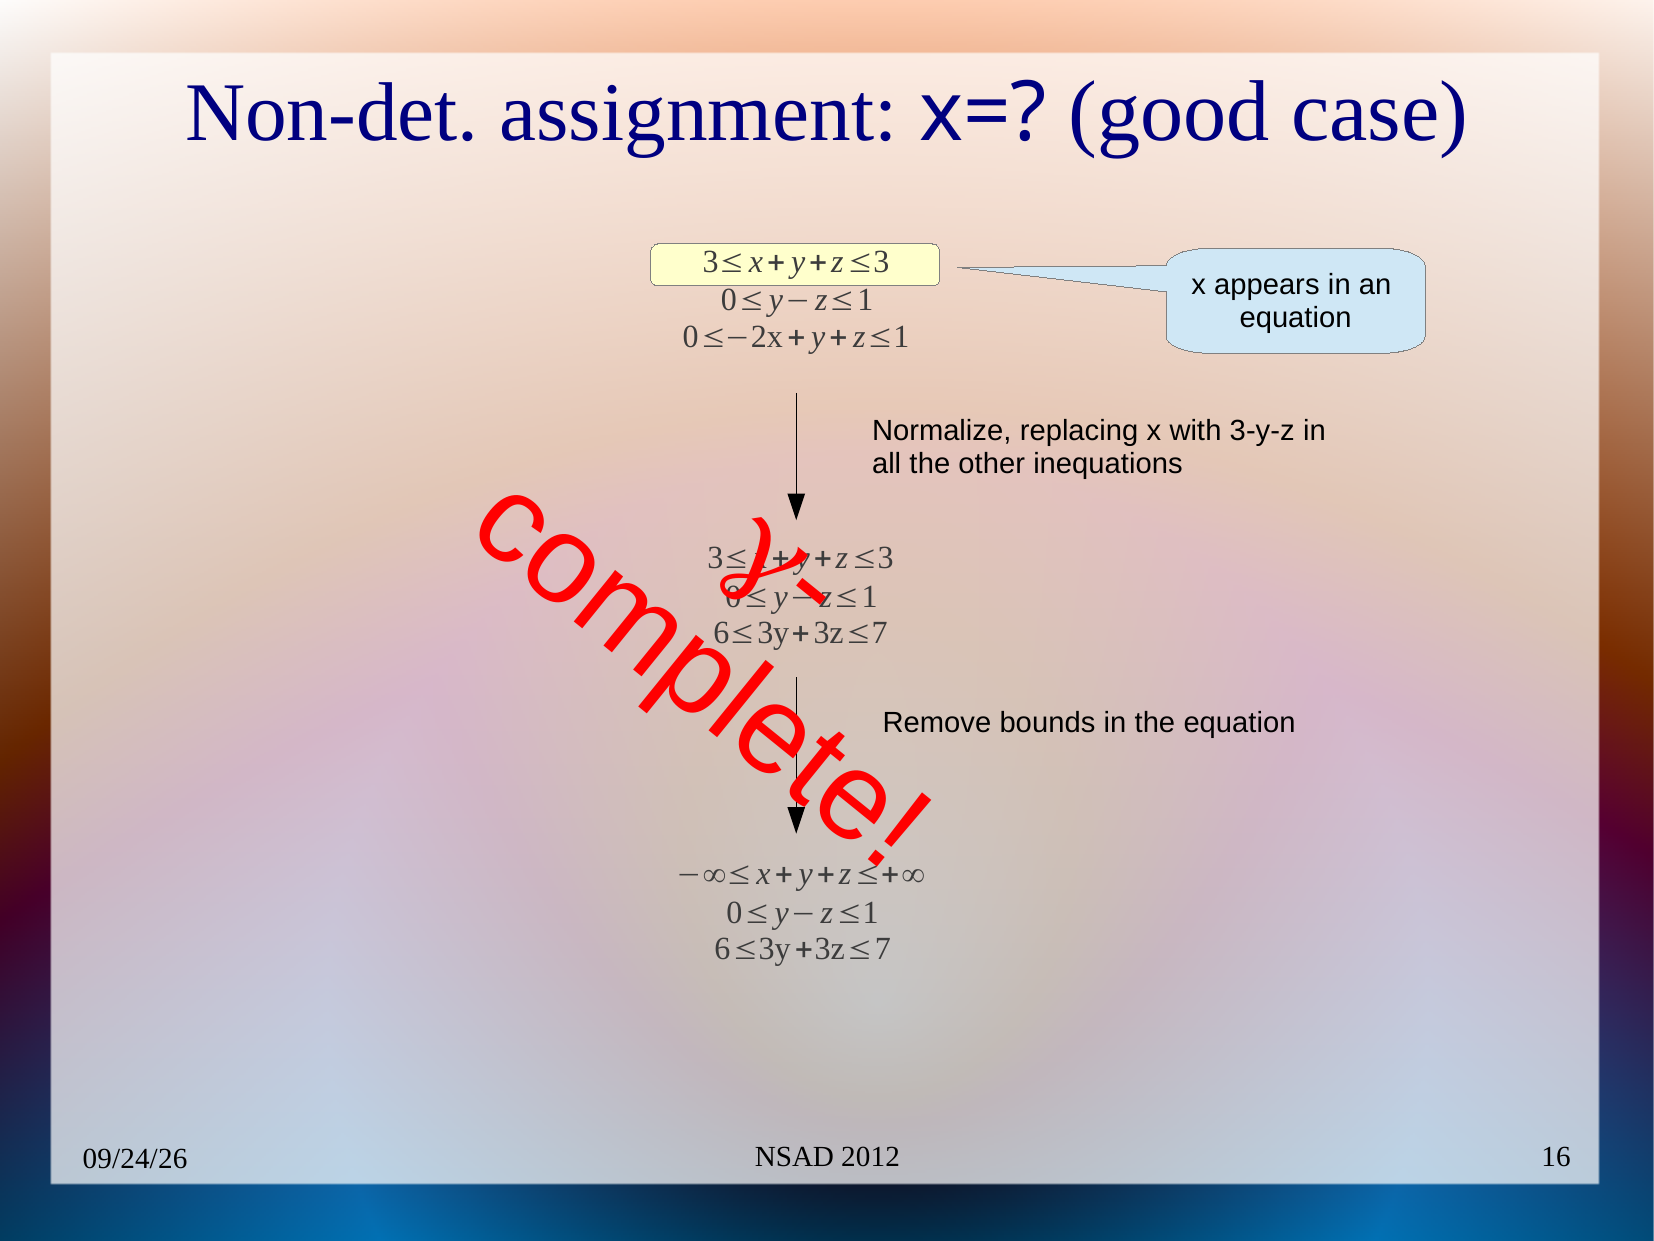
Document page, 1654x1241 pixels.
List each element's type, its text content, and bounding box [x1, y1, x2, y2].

chart [889, 540, 903, 551]
text_box g-complete! [463, 286, 1105, 854]
text_box Remove bounds in the equation [1080, 698, 1364, 747]
picture [0, 0, 1654, 1241]
chart [668, 856, 935, 968]
title Non-det. assignment: x=? (good case) [82, 53, 1571, 163]
chart [699, 617, 742, 652]
text_box Normalize, replacing x with 3-y-z in all the other inequations [857, 406, 1353, 488]
text_box x appears in an equation [957, 248, 1426, 354]
text_box [650, 243, 940, 286]
chart [674, 244, 918, 356]
